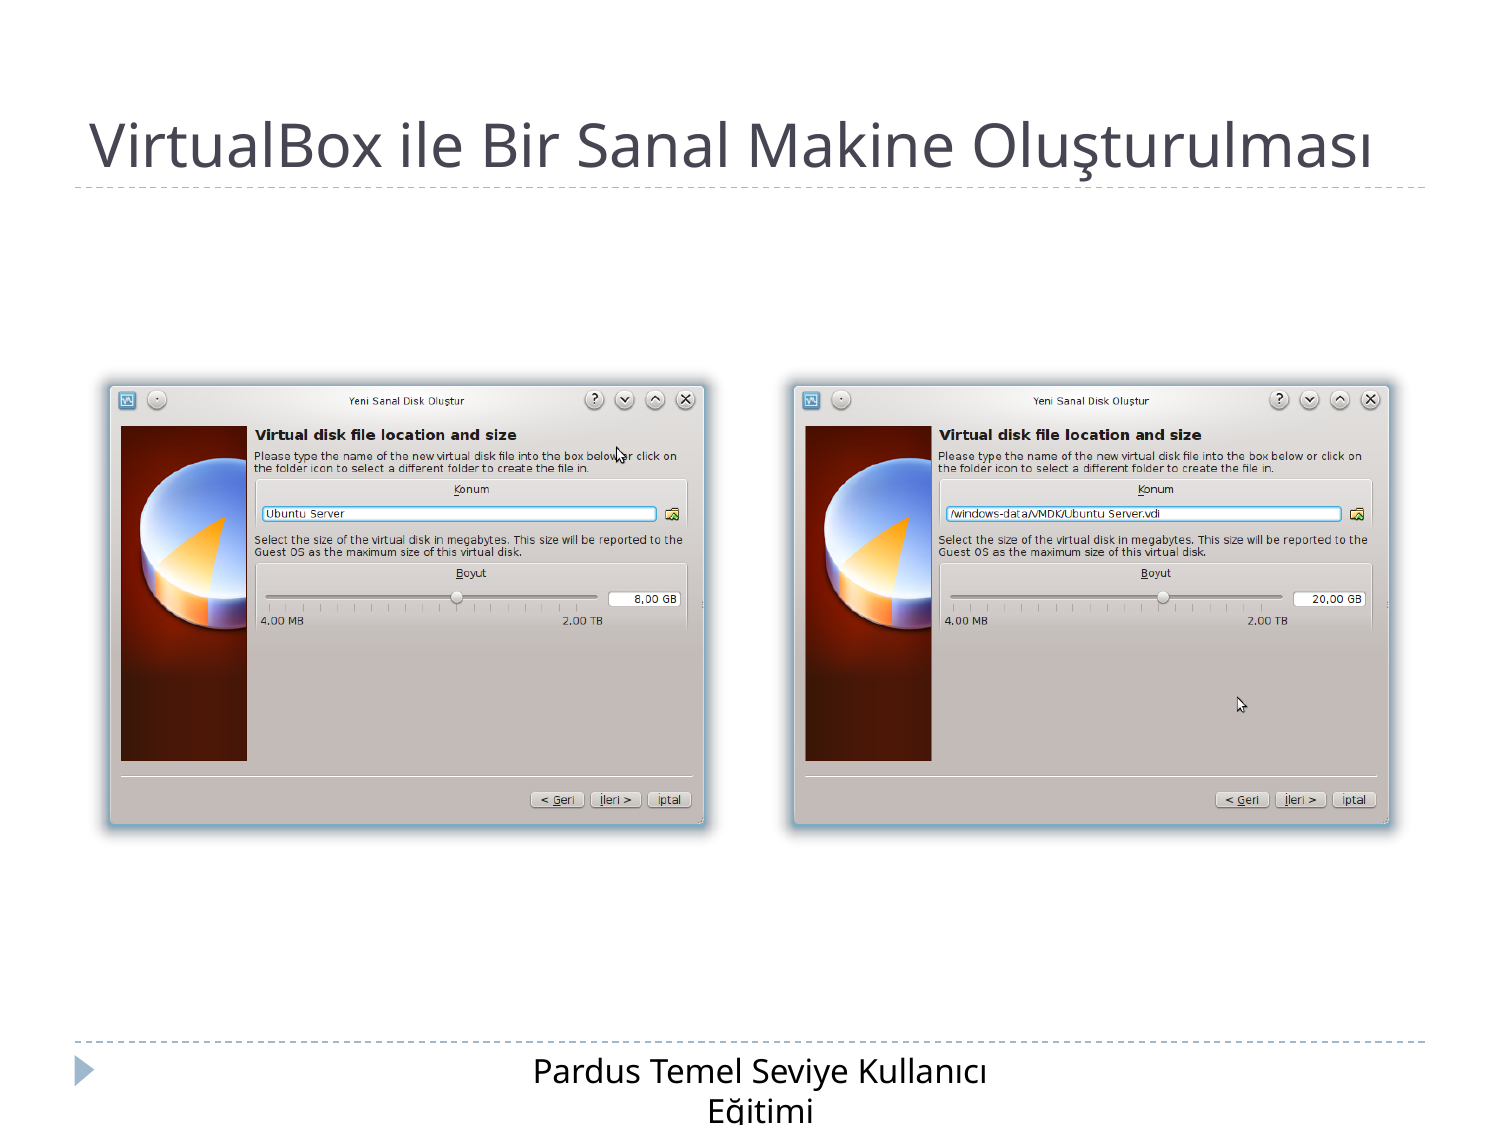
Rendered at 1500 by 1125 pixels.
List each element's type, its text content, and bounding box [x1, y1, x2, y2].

picture [75, 351, 738, 858]
picture [759, 351, 1423, 858]
title VirtualBox ile Bir Sanal Makine Oluşturulması [75, 37, 1425, 188]
